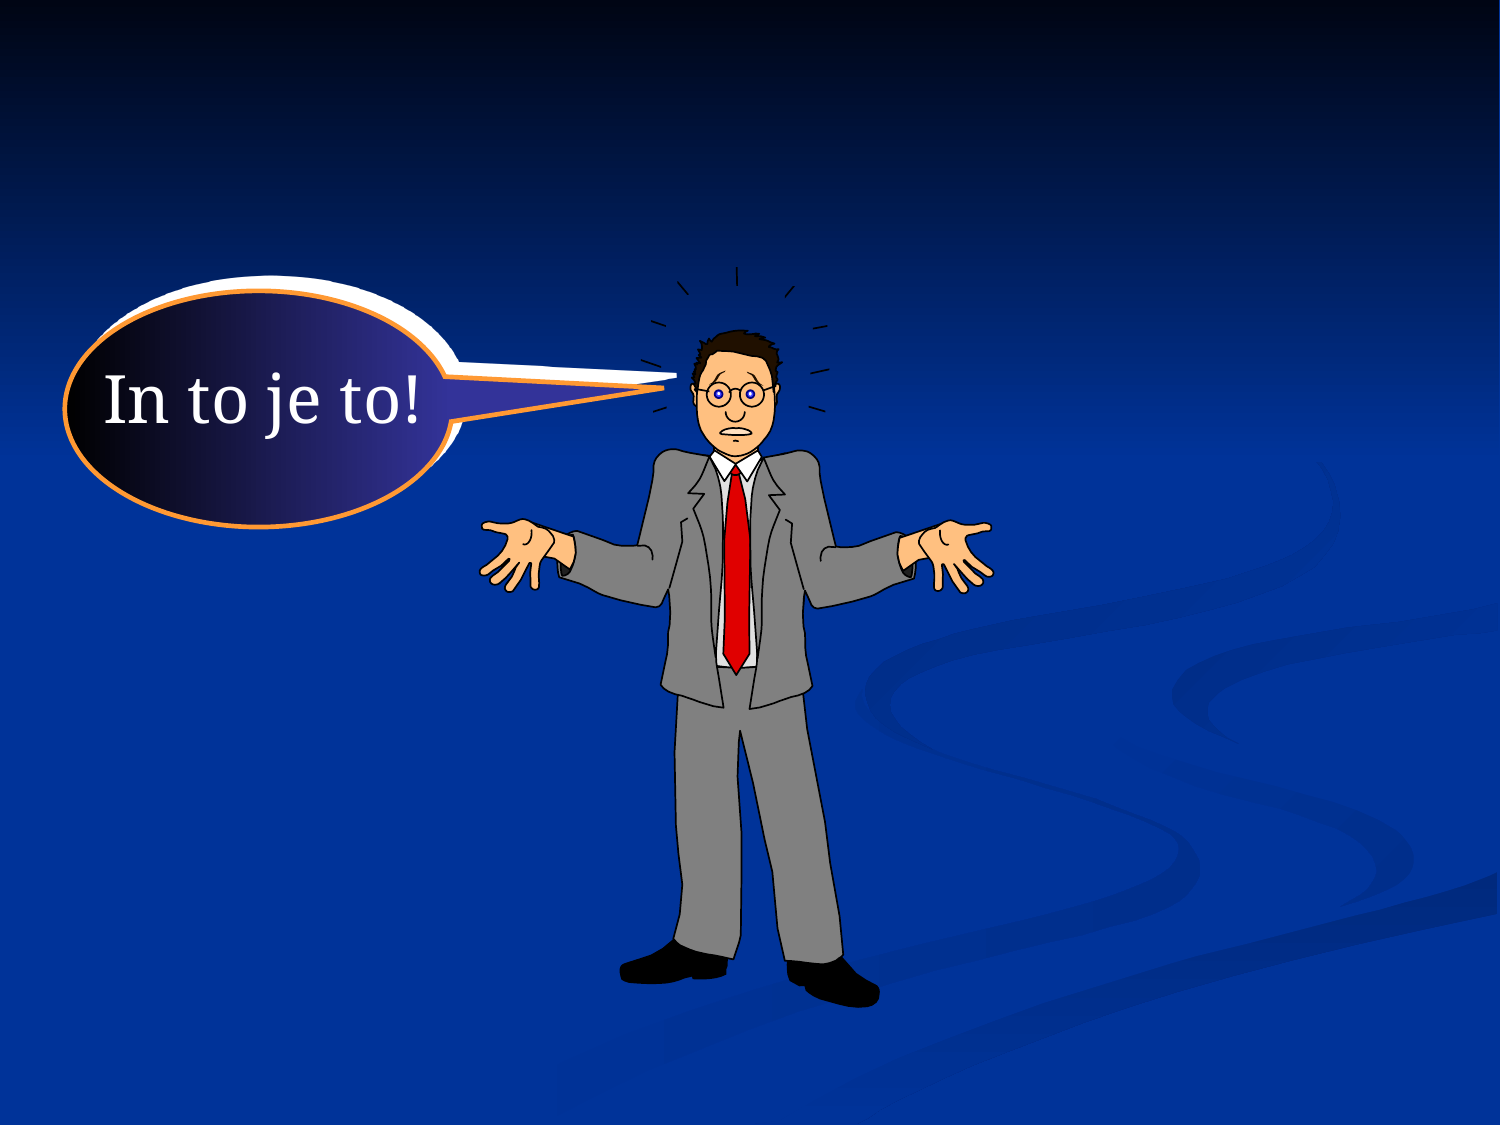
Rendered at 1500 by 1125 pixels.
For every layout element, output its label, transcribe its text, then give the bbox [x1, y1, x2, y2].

chart [478, 267, 1000, 1010]
picture [477, 266, 998, 1009]
text_box [64, 352, 477, 528]
text_box [91, 290, 426, 349]
text_box In to je to! [88, 349, 440, 445]
